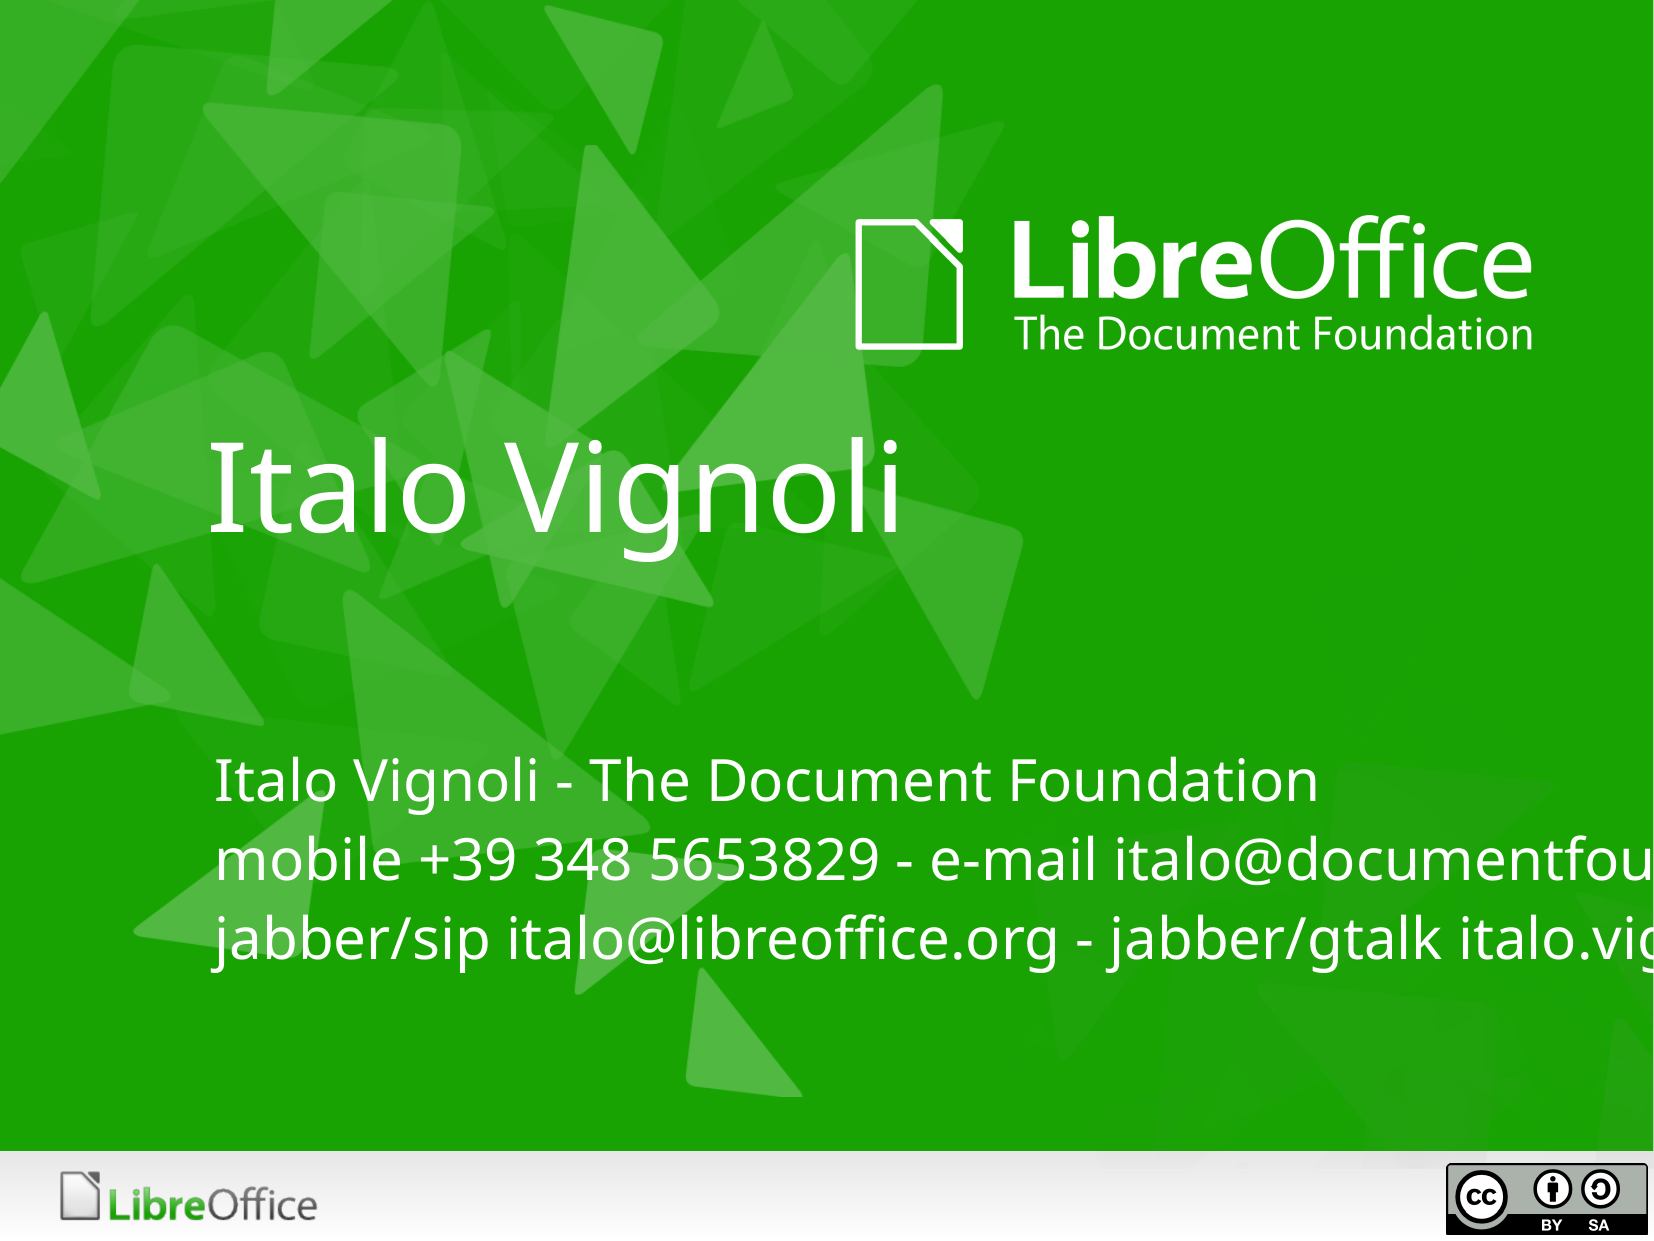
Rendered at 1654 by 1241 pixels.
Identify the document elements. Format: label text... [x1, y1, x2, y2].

title Italo Vignoli [206, 395, 1477, 573]
text_box Italo Vignoli - The Document Foundation mobile +39 348 5653829 - e-mail italo@documentfoundation.org jabber/sip italo@libreoffice.org - jabber/gtalk italo.vignoli@gmail.com [200, 731, 1507, 911]
picture [41, 1152, 337, 1240]
picture [0, 0, 1654, 1235]
picture [1646, 931, 1654, 955]
